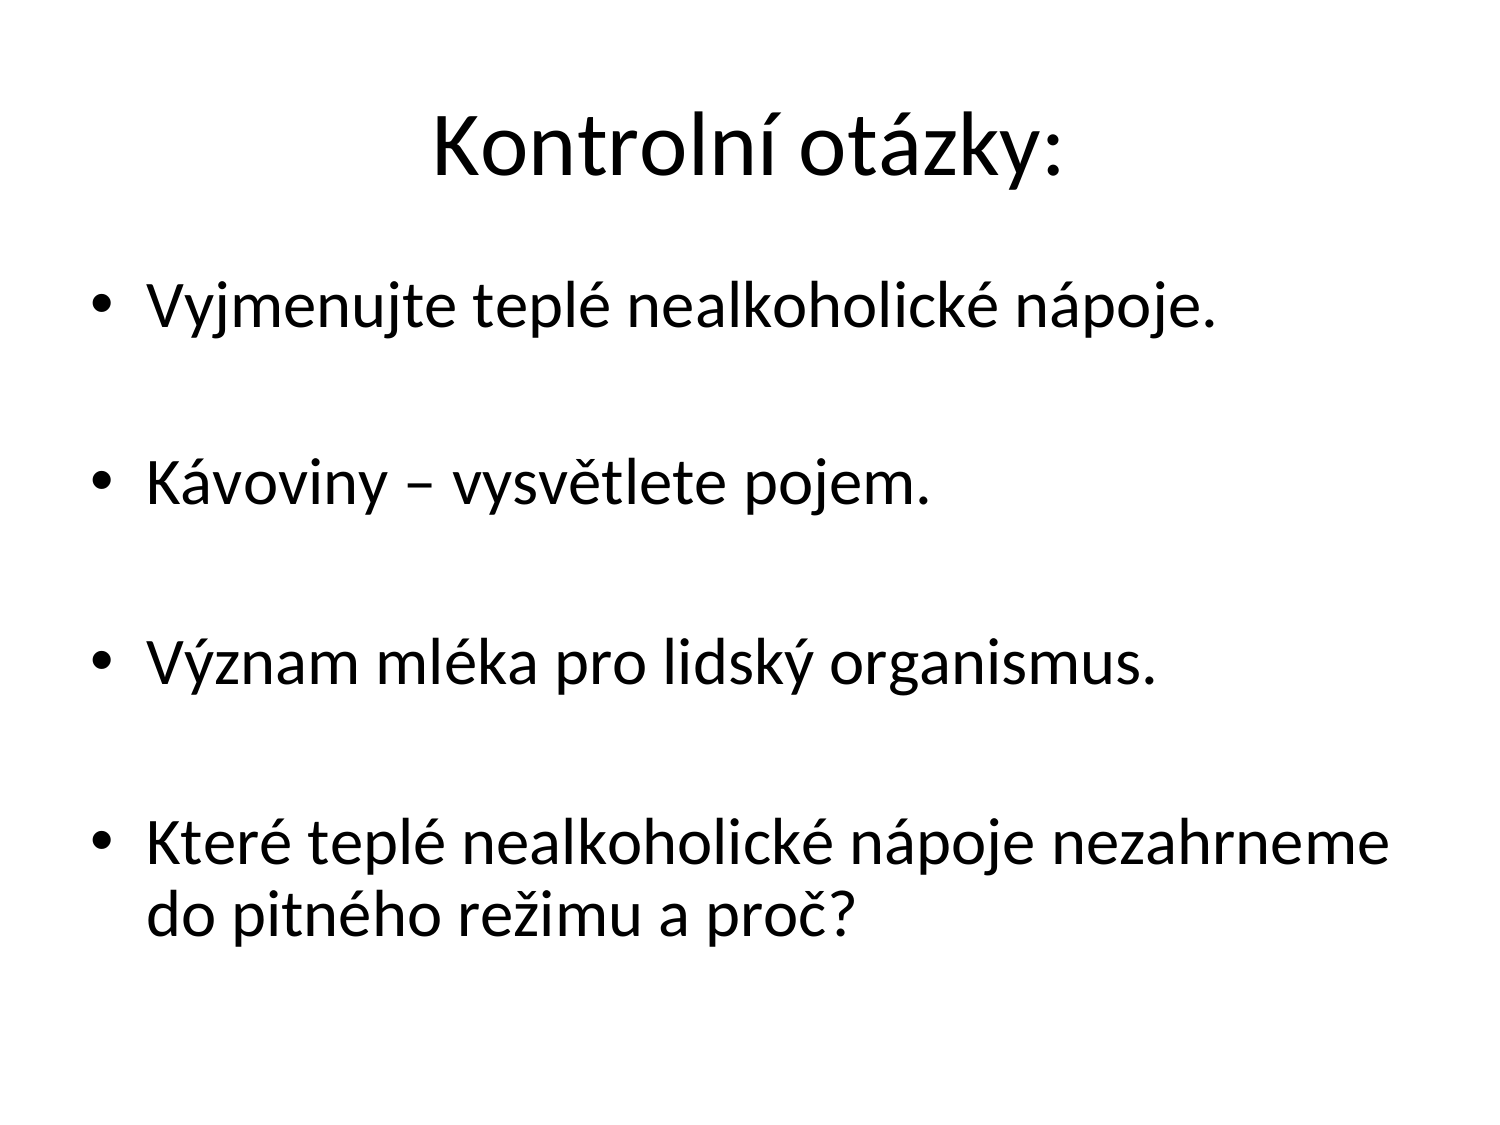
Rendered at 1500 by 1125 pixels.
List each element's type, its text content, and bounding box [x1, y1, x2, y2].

list Vyjmenujte teplé nealkoholické nápoje. Kávoviny – vysvětlete pojem. Význam mléka pro lidský organismus. Které teplé nealkoholické nápoje nezahrneme do pitného režimu a proč? [75, 262, 1426, 1125]
title Kontrolní otázky: [75, 45, 1426, 233]
